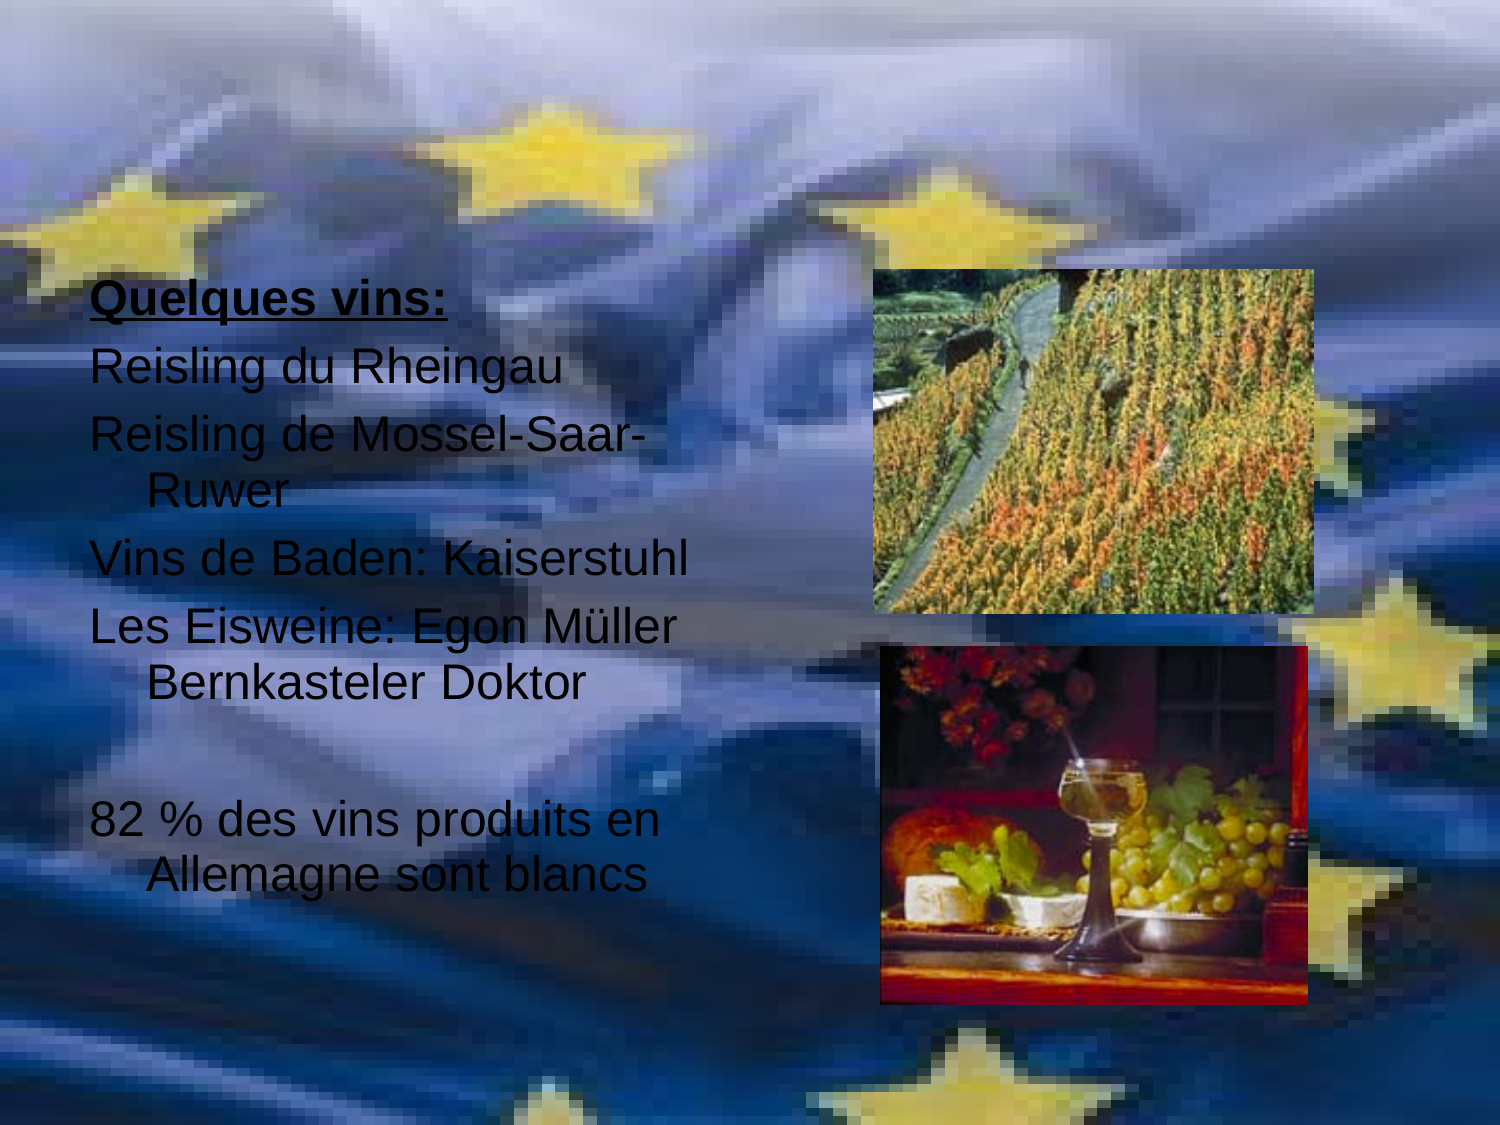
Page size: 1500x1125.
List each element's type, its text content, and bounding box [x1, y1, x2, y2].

picture [0, 0, 1500, 1125]
list Quelques vins: Reisling du Rheingau Reisling de Mossel-Saar-Ruwer Vins de Baden: Kaiserstuhl Les Eisweine: Egon Müller Bernkasteler Doktor 82 % des vins produits en Allemagne sont blancs [75, 262, 738, 1073]
